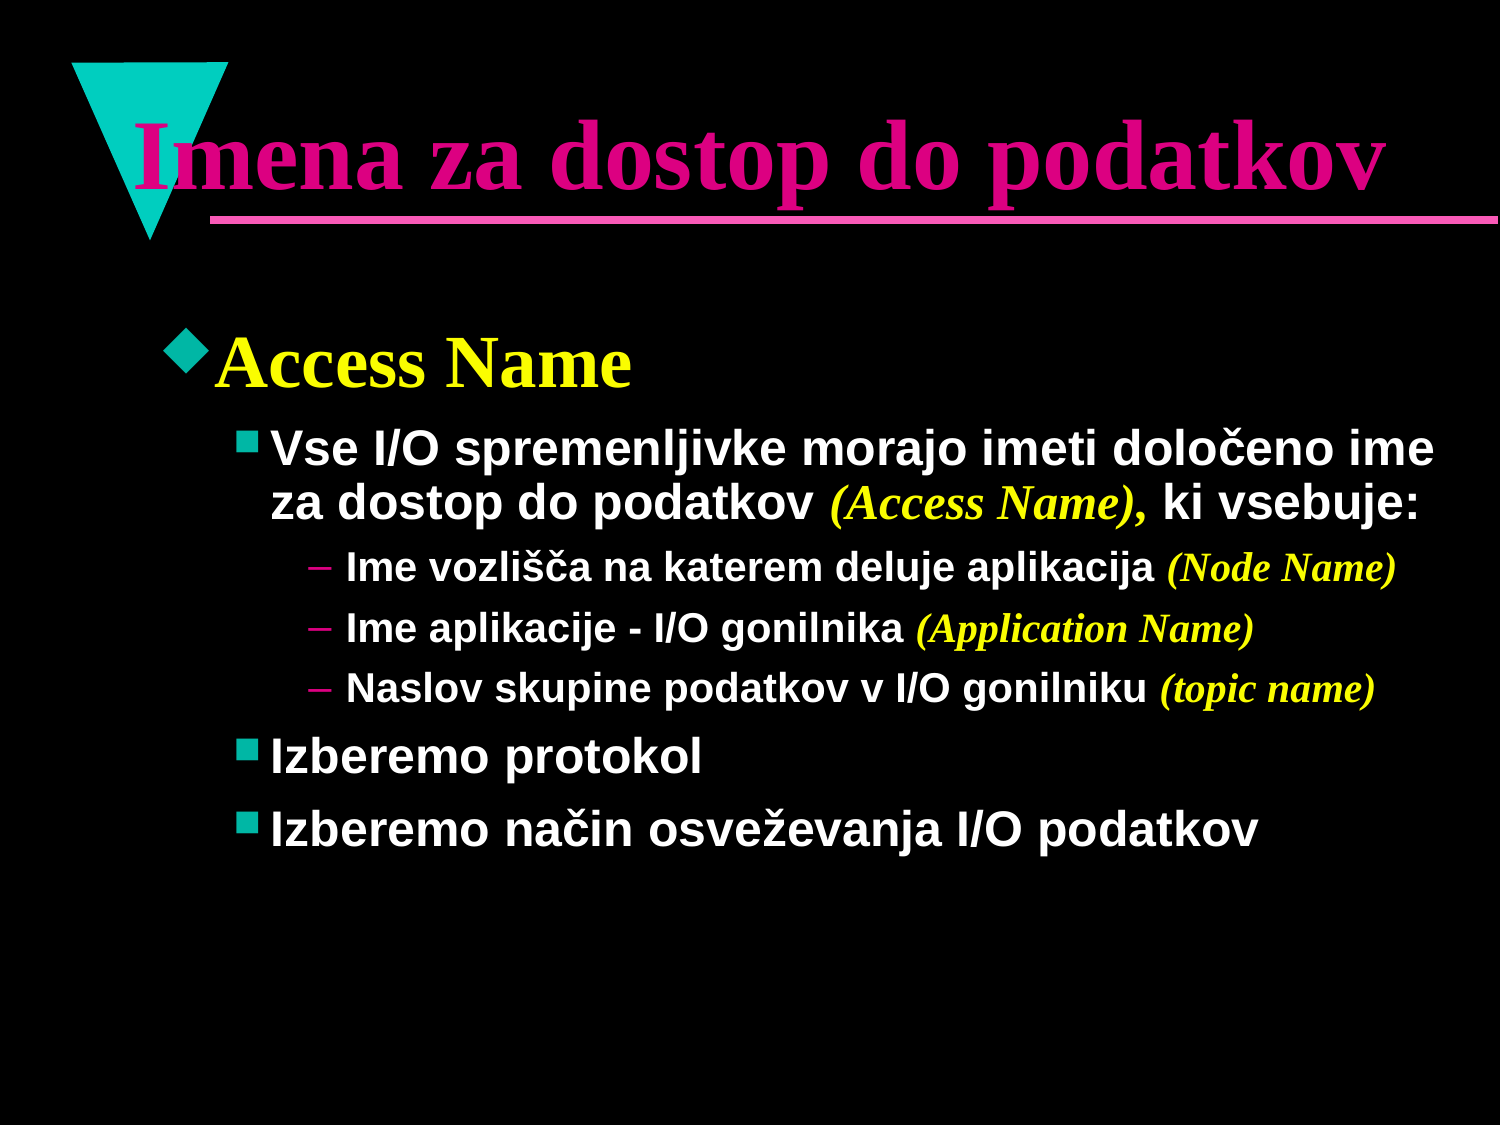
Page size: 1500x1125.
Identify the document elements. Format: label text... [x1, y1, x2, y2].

list Access Name Vse I/O spremenljivke morajo imeti določeno ime za dostop do podatkov (Access Name), ki vsebuje: Ime vozlišča na katerem deluje aplikacija (Node Name) Ime aplikacije - I/O gonilnika (Application Name) Naslov skupine podatkov v I/O gonilniku (topic name) Izberemo protokol Izberemo način osveževanja I/O podatkov [143, 314, 1476, 990]
title Imena za dostop do podatkov [117, 63, 1500, 251]
